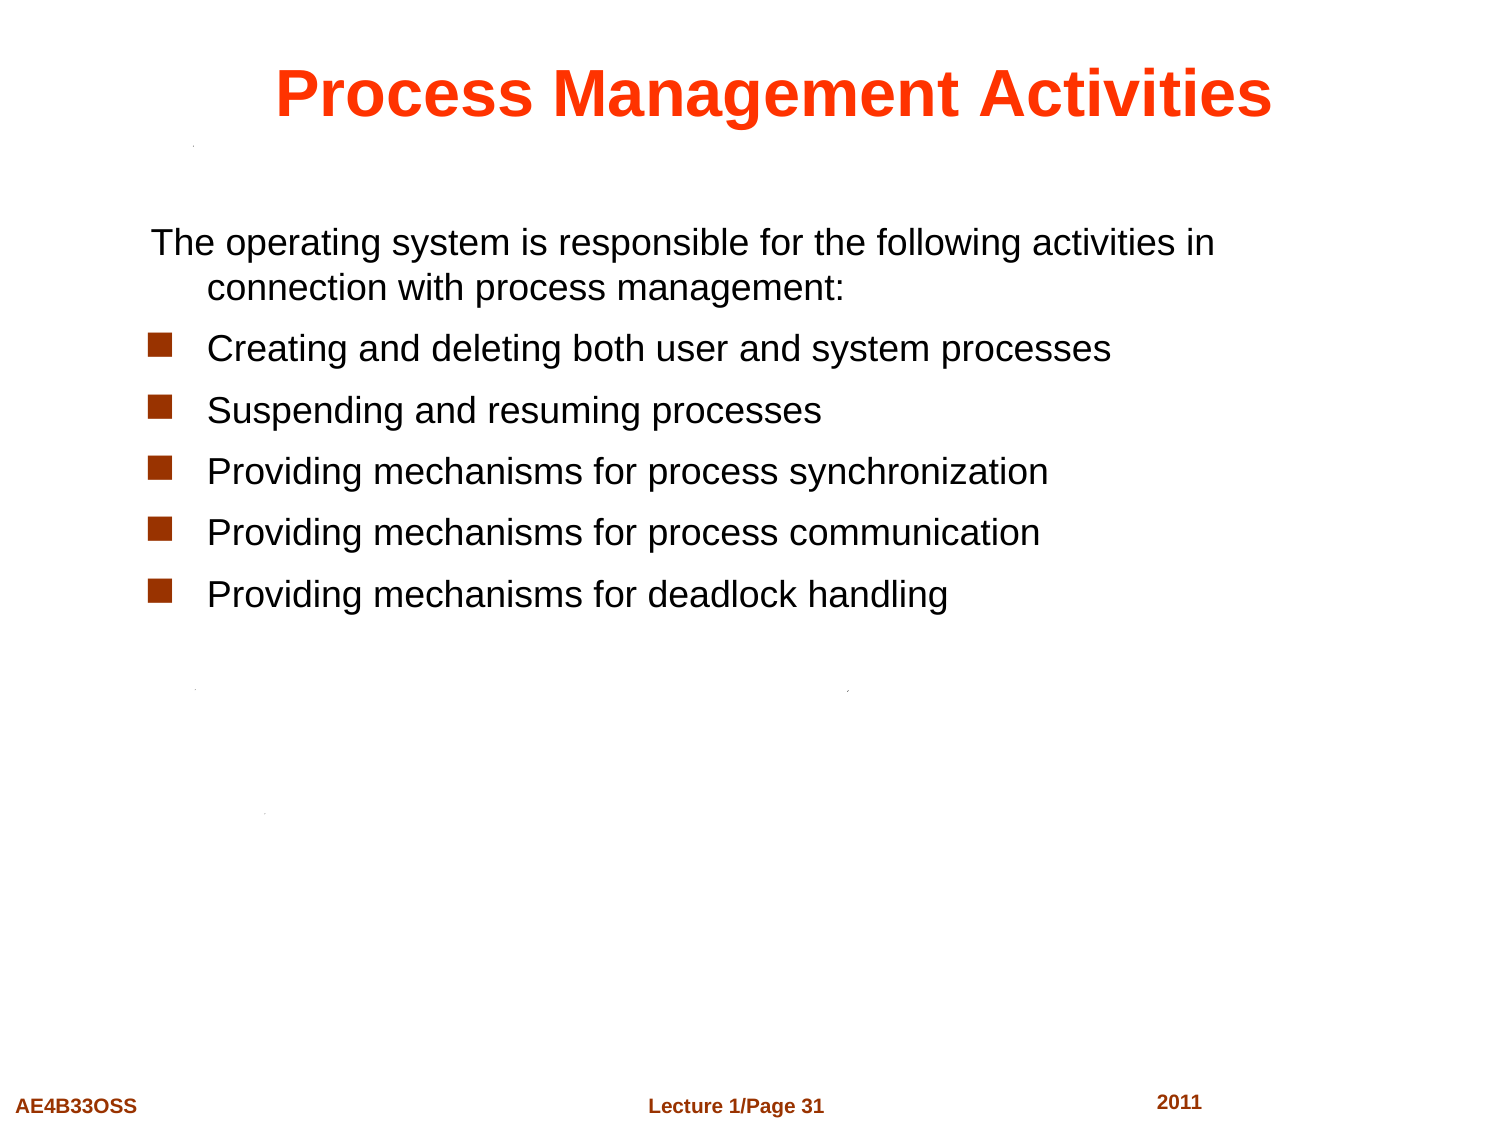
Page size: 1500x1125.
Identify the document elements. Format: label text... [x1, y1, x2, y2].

list The operating system is responsible for the following activities in connection with process management: Creating and deleting both user and system processes Suspending and resuming processes Providing mechanisms for process synchronization Providing mechanisms for process communication Providing mechanisms for deadlock handling [135, 210, 1425, 946]
title Process Management Activities [112, 37, 1438, 138]
